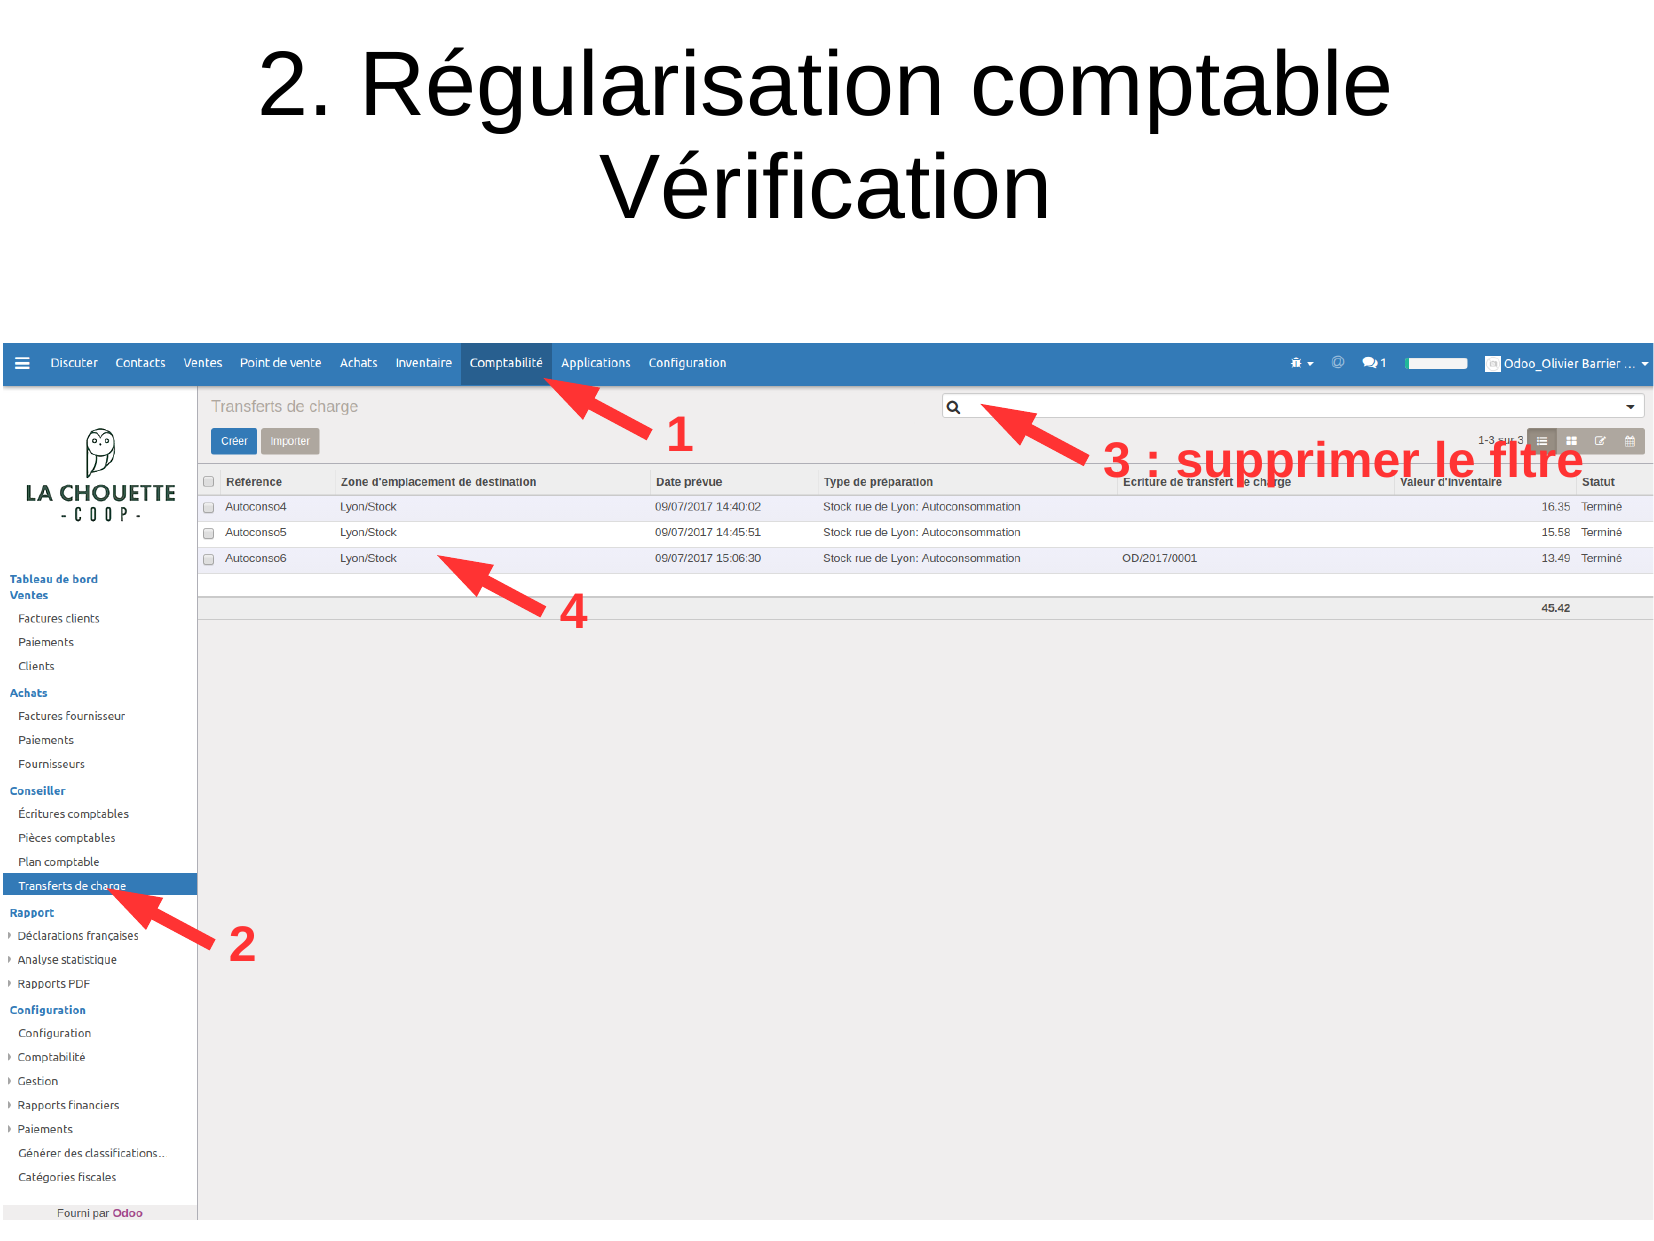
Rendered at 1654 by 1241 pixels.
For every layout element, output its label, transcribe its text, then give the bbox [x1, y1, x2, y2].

text_box 4 [544, 576, 603, 648]
text_box 2 [214, 909, 272, 981]
text_box 3 : supprimer le fltre [1088, 424, 1630, 497]
title 2. Régularisation comptable Vérification [82, 31, 1571, 239]
text_box 1 [651, 399, 709, 471]
picture [3, 343, 1654, 1220]
